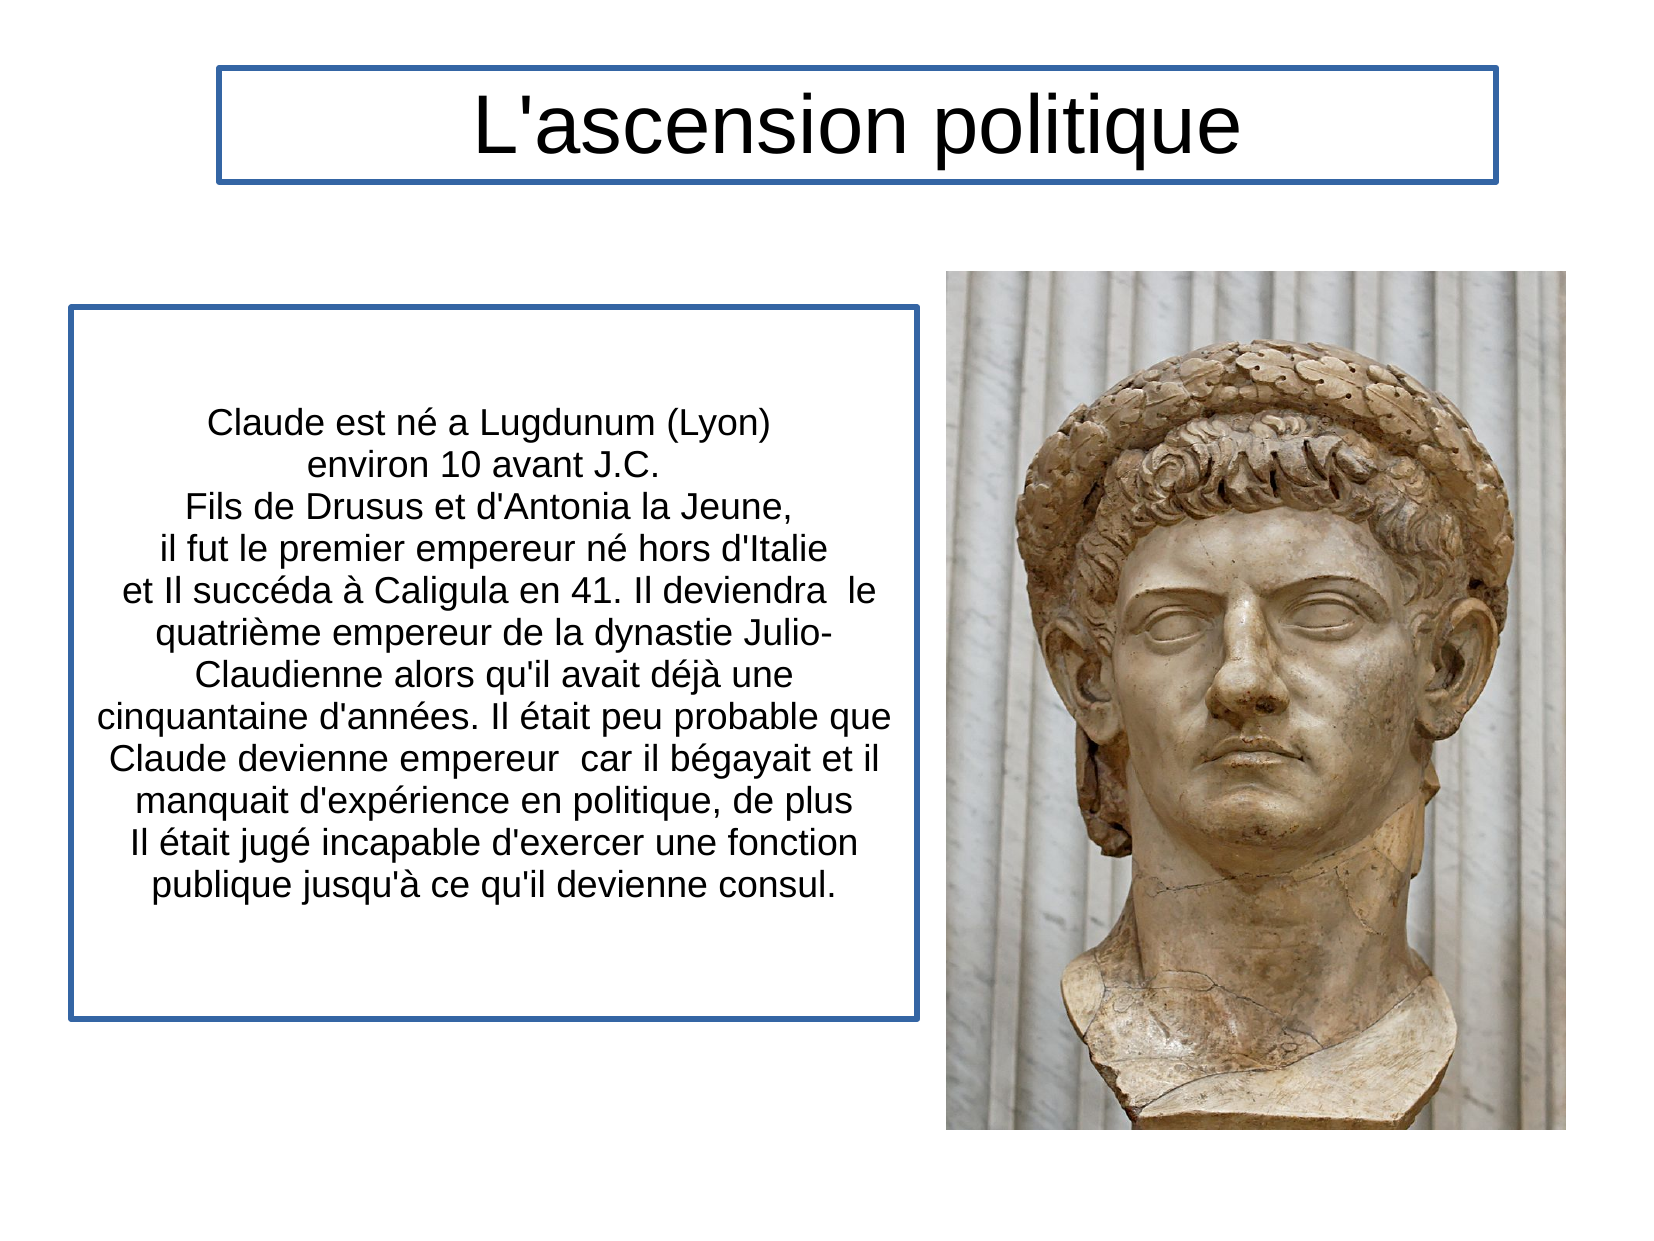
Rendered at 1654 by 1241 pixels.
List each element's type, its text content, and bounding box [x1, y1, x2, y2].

text_box Claude est né a Lugdunum (Lyon) environ 10 avant J.C. Fils de Drusus et d'Antonia la Jeune, il fut le premier empereur né hors d'Italie et Il succéda à Caligula en 41. Il deviendra le quatrième empereur de la dynastie Julio-Claudienne alors qu'il avait déjà une cinquantaine d'années. Il était peu probable que Claude devienne empereur car il bégayait et il manquait d'expérience en politique, de plus Il était jugé incapable d'exercer une fonction publique jusqu'à ce qu'il devienne consul. [71, 307, 918, 1020]
picture [946, 271, 1566, 1130]
text_box L'ascension politique [219, 67, 1497, 182]
